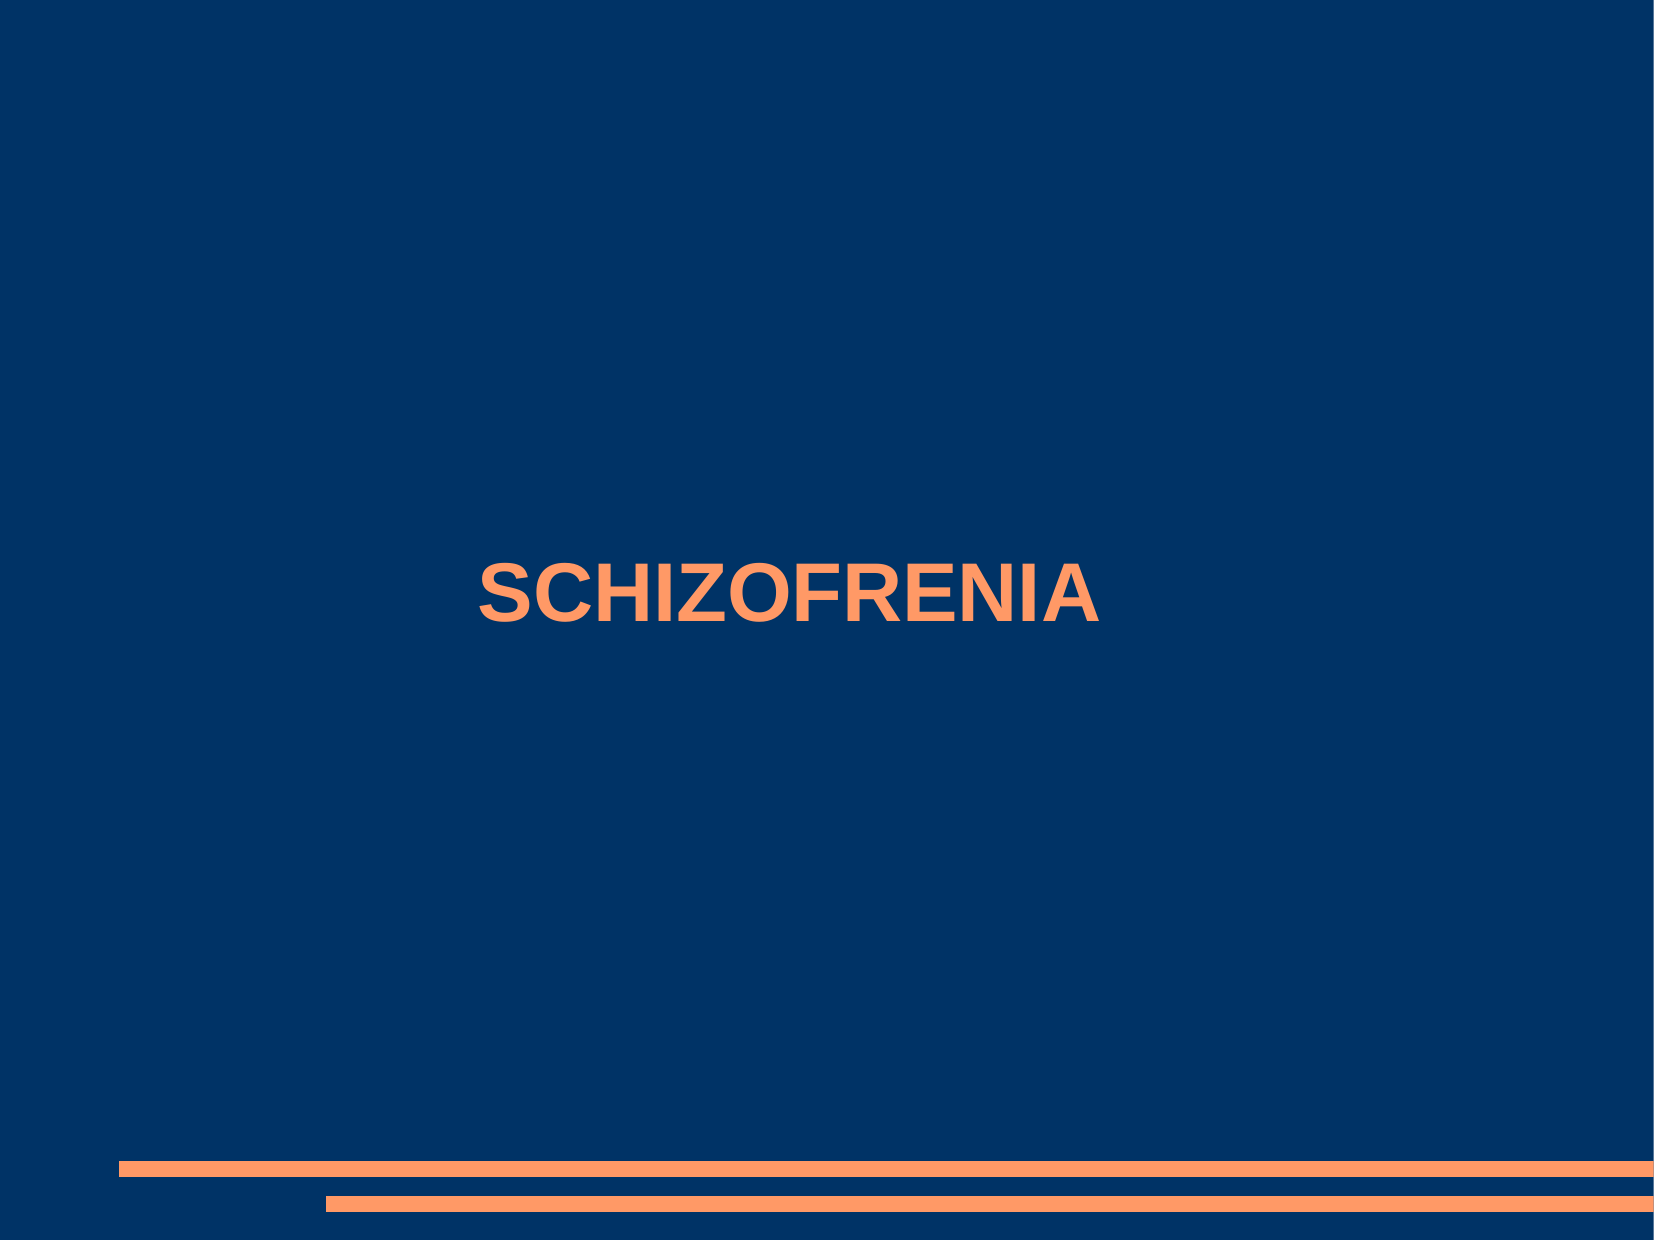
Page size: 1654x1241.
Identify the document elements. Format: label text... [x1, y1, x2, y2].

title SCHIZOFRENIA [477, 484, 1371, 692]
